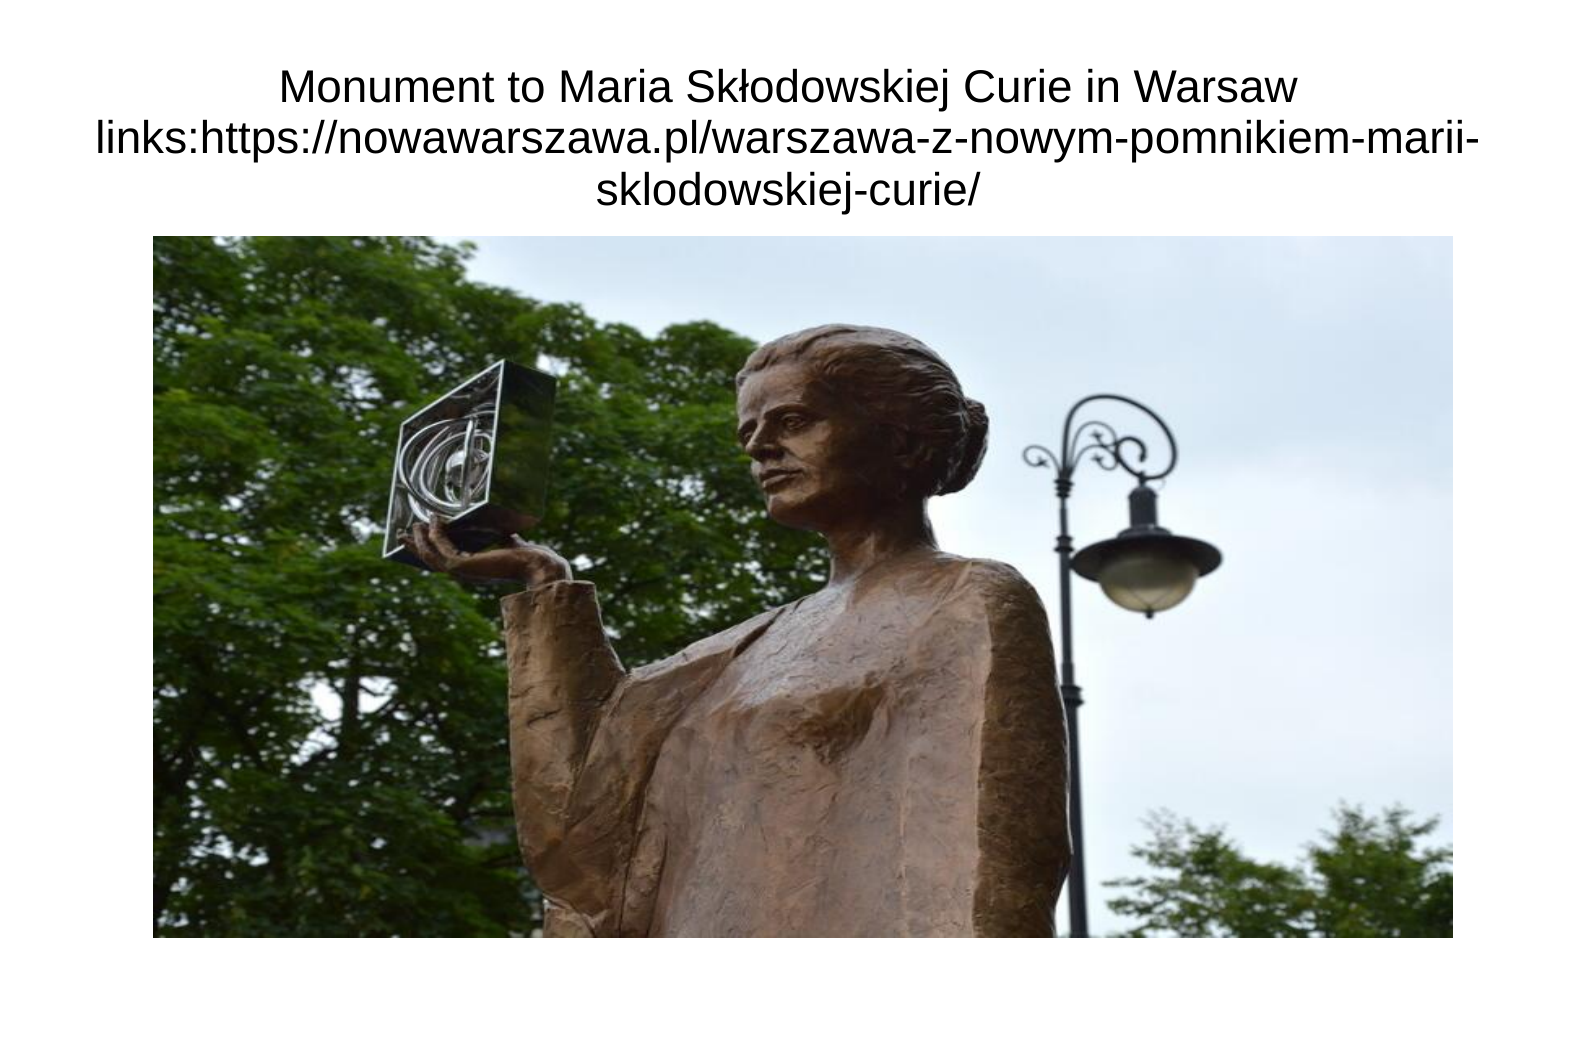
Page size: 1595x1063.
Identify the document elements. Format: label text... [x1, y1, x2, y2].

picture [153, 236, 1453, 938]
title Monument to Maria Skłodowskiej Curie in Warsaw links:https://nowawarszawa.pl/warszawa-z-nowym-pomnikiem-marii-sklodowskiej-curie/ [70, 47, 1506, 486]
